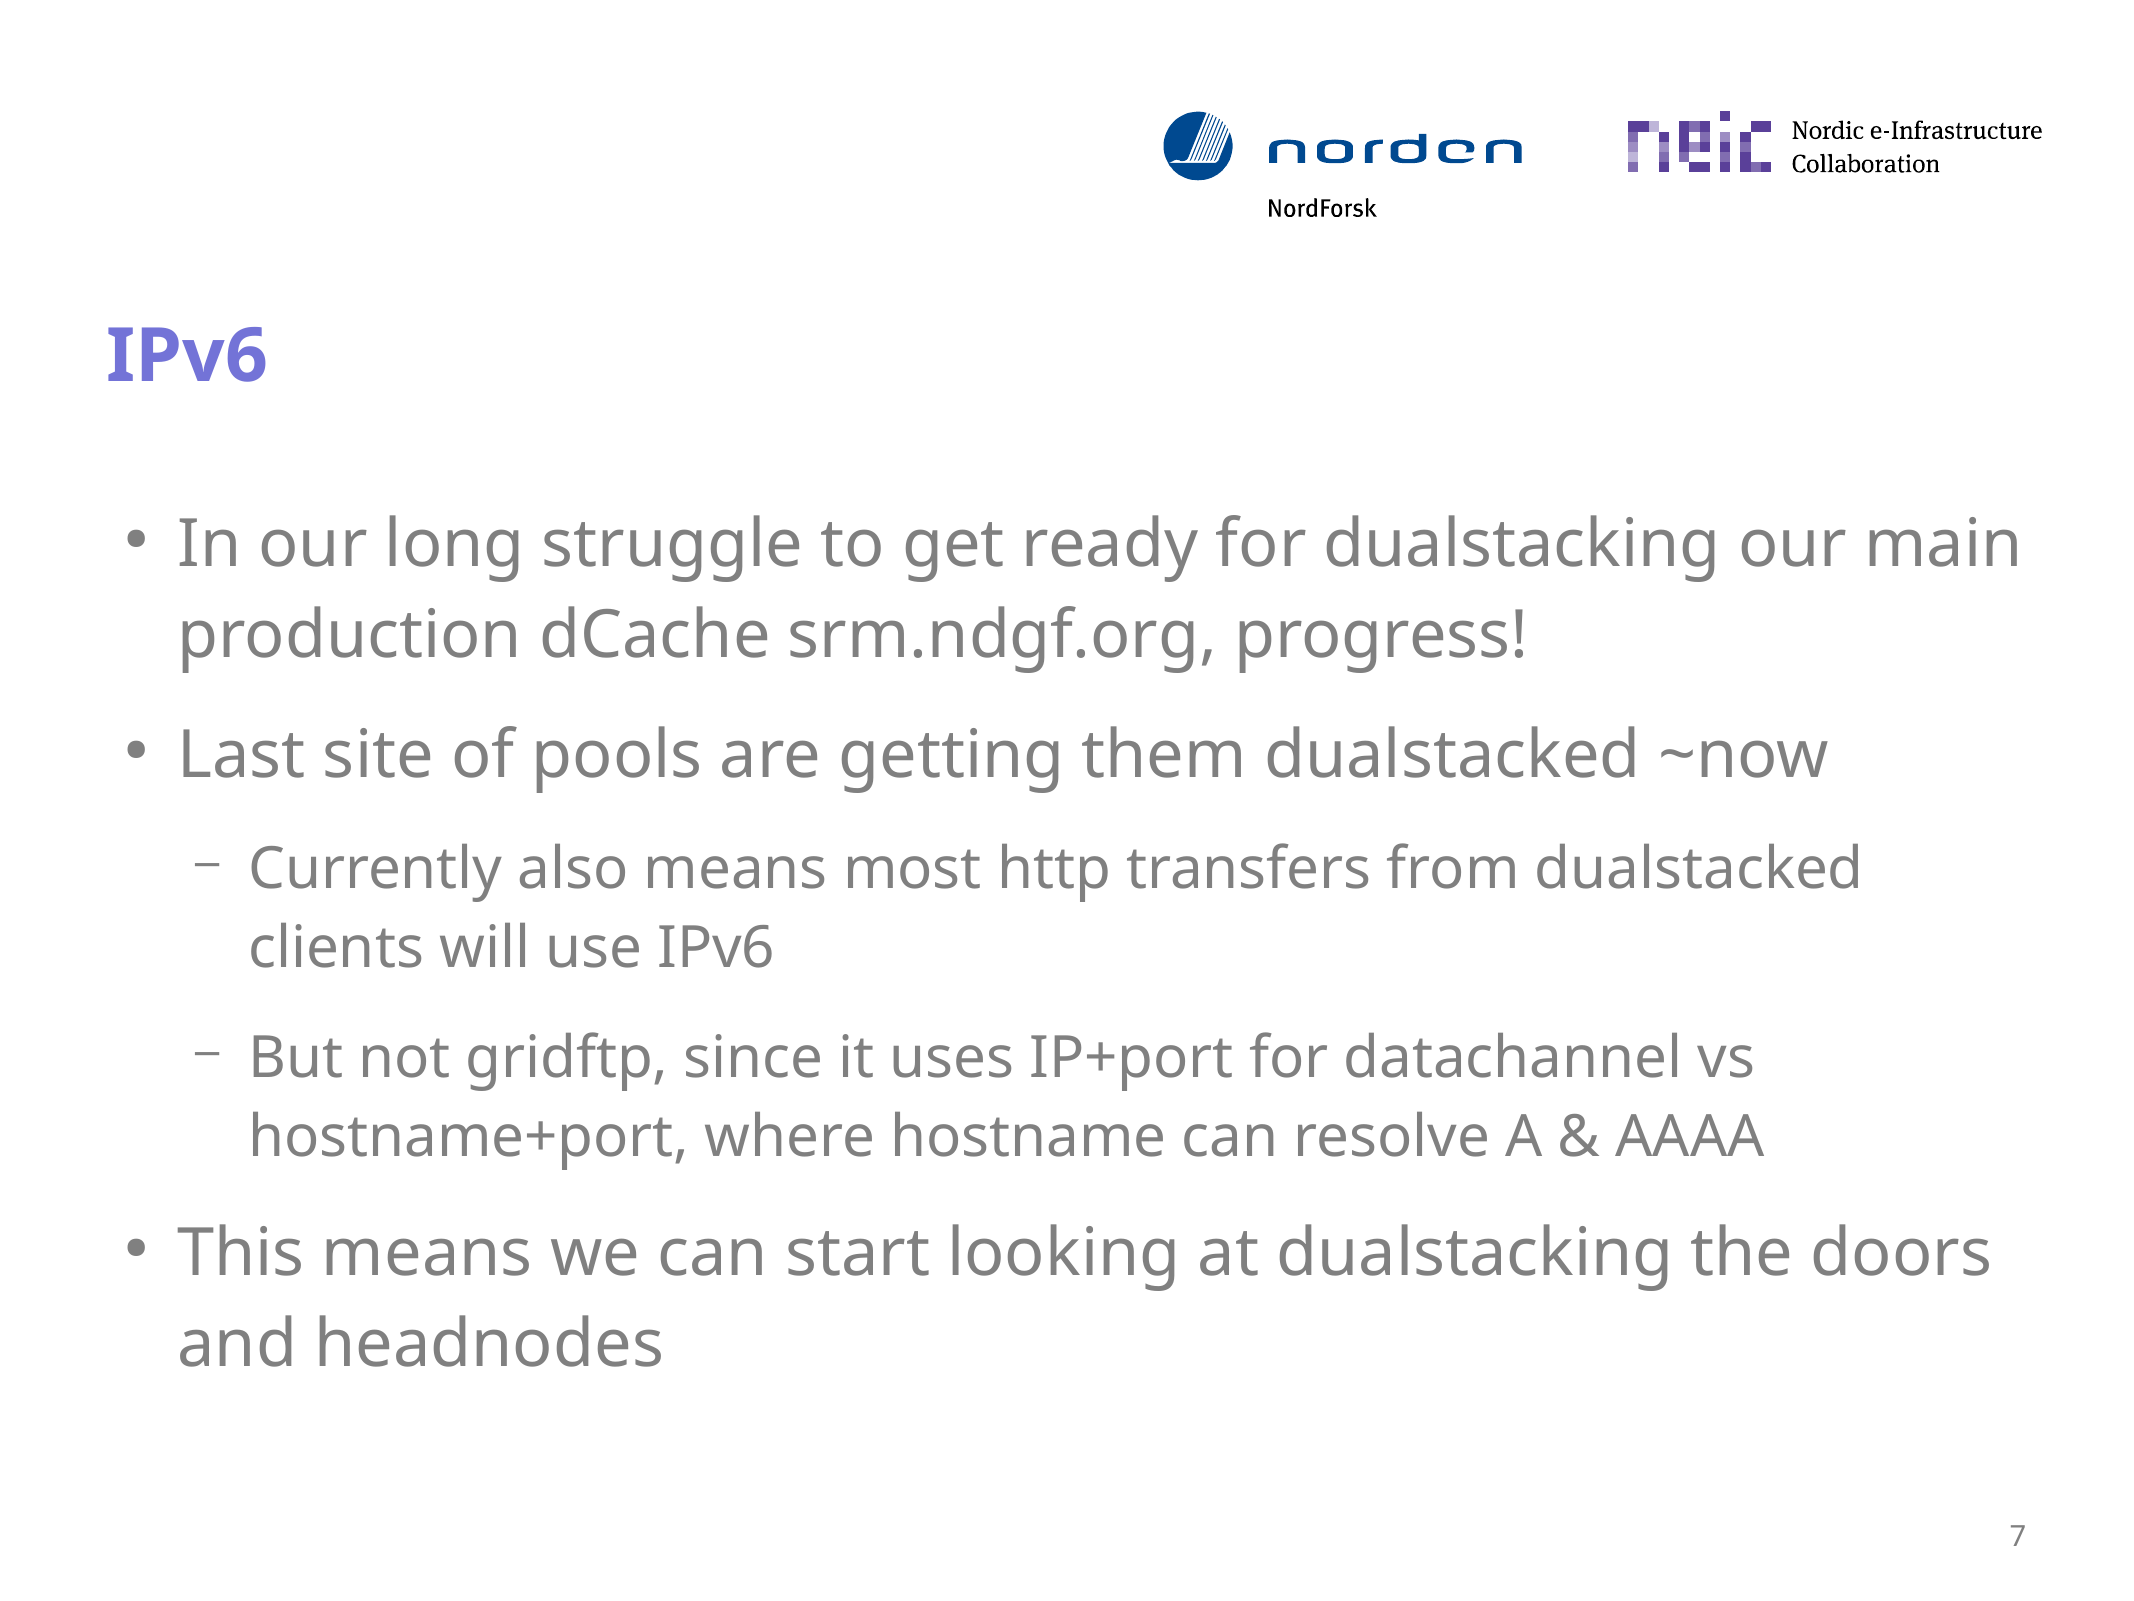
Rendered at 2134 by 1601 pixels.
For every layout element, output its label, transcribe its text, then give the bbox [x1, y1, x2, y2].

title IPv6 [106, 262, 2027, 444]
list In our long struggle to get ready for dualstacking our main production dCache srm.ndgf.org, progress! Last site of pools are getting them dualstacked ~now Currently also means most http transfers from dualstacked clients will use IPv6 But not gridftp, since it uses IP+port for datachannel vs hostname+port, where hostname can resolve A & AAAA This means we can start looking at dualstacking the doors and headnodes [106, 495, 2027, 1424]
